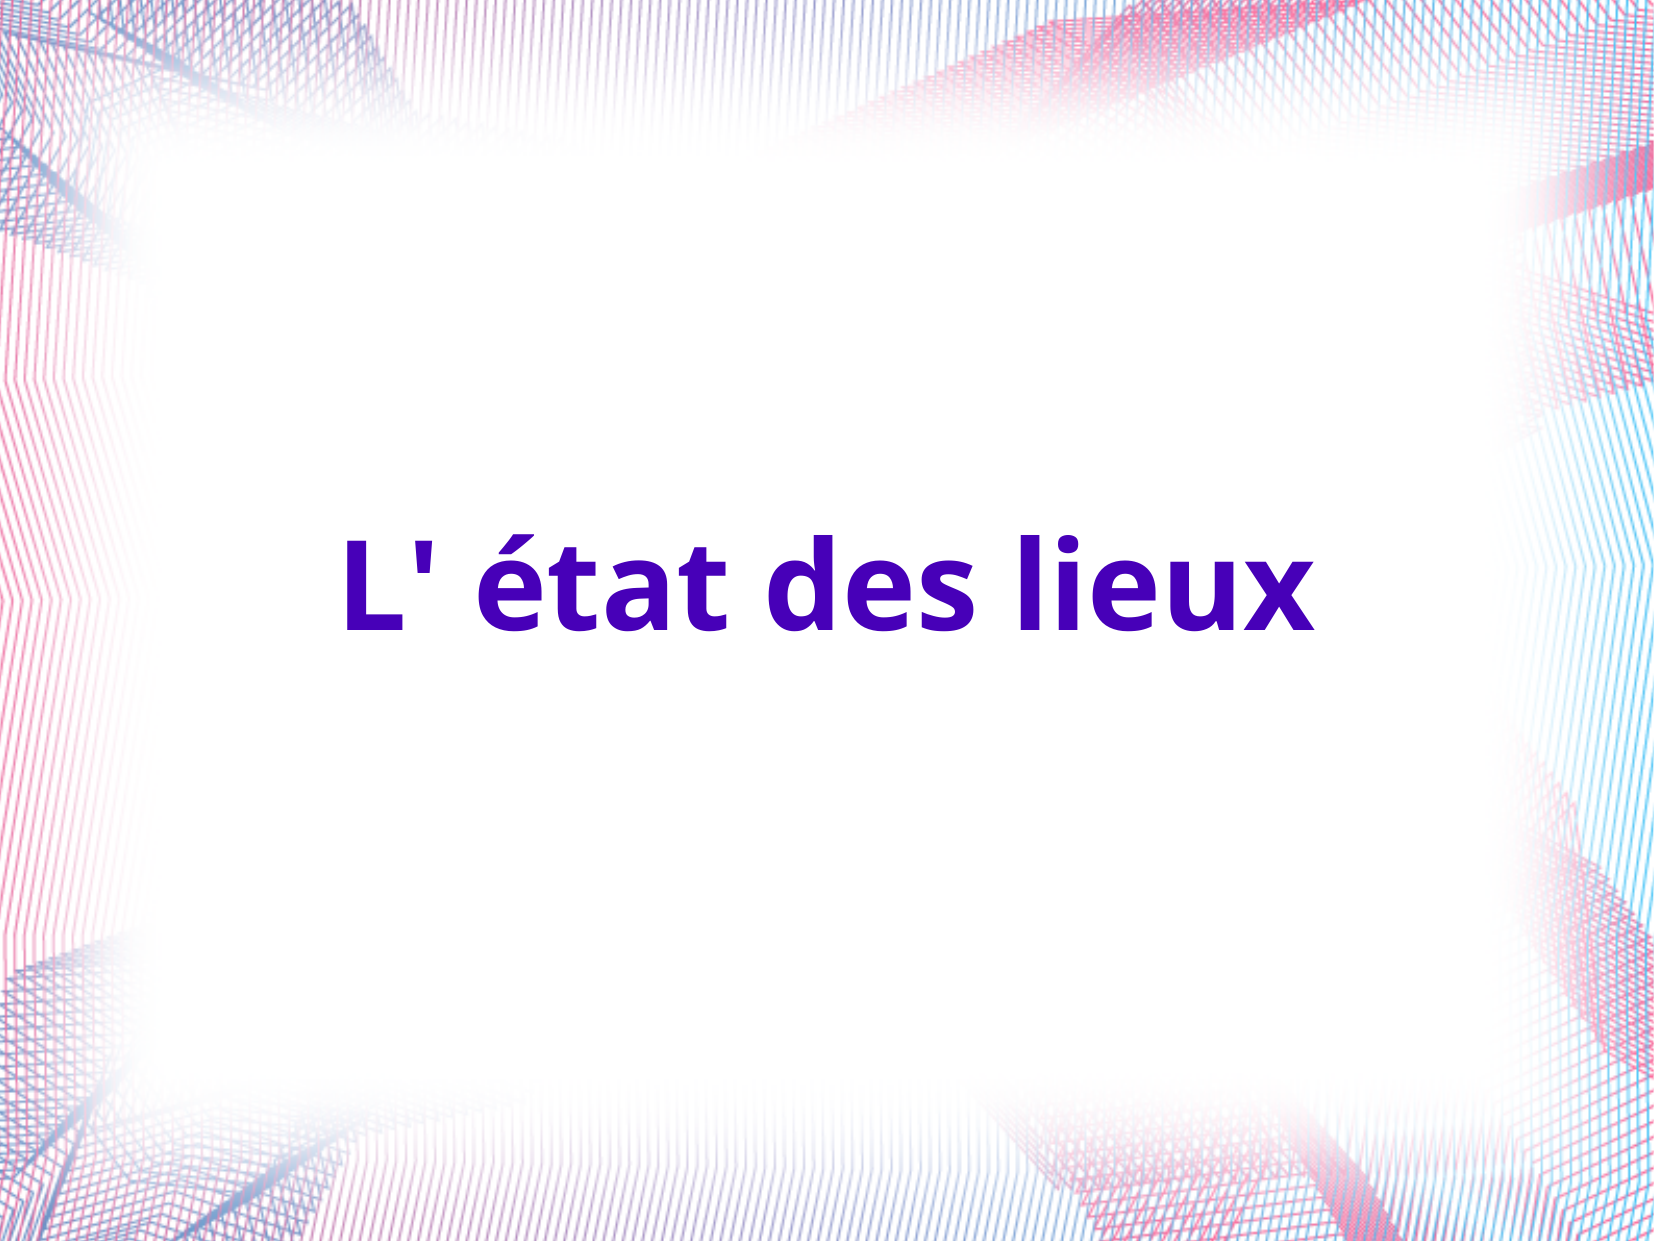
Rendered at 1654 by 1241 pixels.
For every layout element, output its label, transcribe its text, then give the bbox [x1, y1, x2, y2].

title L' état des lieux [82, 477, 1571, 686]
picture [0, 0, 1654, 1241]
